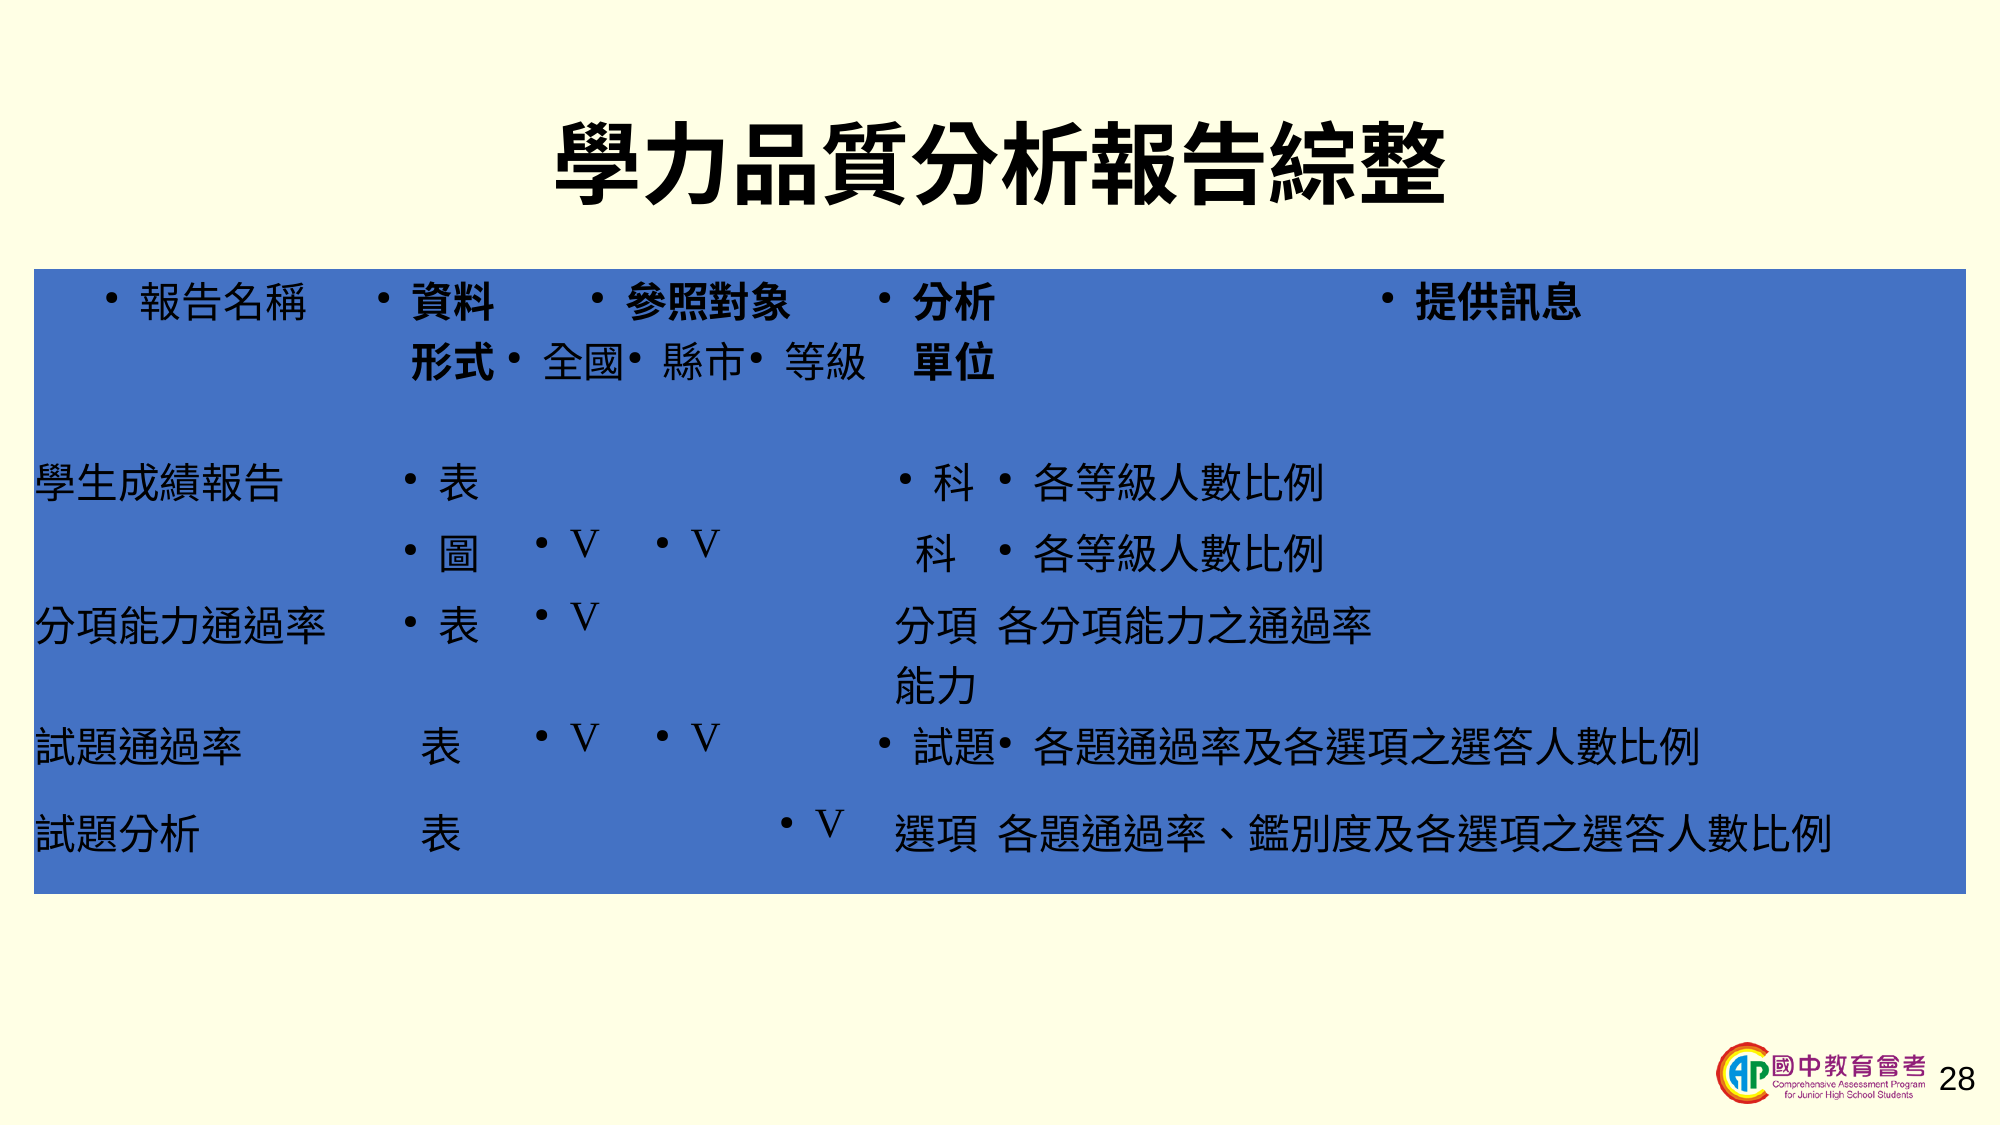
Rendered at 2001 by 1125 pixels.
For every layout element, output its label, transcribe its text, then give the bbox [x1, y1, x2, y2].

table_cell 選項 [876, 801, 998, 894]
table_cell 試題 [876, 714, 998, 801]
table_cell 全國 [507, 329, 627, 450]
table_cell 等級 [749, 329, 876, 450]
table_cell 各分項能力之通過率 [998, 593, 1966, 714]
table_cell 各題通過率及各選項之選答人數比例 [998, 714, 1966, 801]
table_cell [627, 593, 749, 714]
table_cell 試題通過率 [34, 714, 377, 801]
table_cell V [749, 801, 876, 894]
table_cell 學生成績報告 [34, 450, 377, 593]
table_cell 分項能力通過率 [34, 593, 377, 714]
table_cell [507, 450, 627, 521]
table_cell V [507, 593, 627, 714]
table_cell 圖 [377, 521, 507, 593]
table_cell V [627, 714, 749, 801]
table_cell [749, 714, 876, 801]
table_header 參照對象 [507, 269, 876, 329]
table_cell V [507, 521, 627, 593]
table_cell 科 [876, 521, 998, 593]
table_cell 表 [377, 593, 507, 714]
table_cell 各等級人數比例 [998, 521, 1966, 593]
table_cell [507, 801, 627, 894]
table_cell [749, 593, 876, 714]
table_cell 表 [377, 714, 507, 801]
table_cell 表 [377, 801, 507, 894]
table_cell 各題通過率、鑑別度及各選項之選答人數比例 [998, 801, 1966, 894]
table_header 報告名稱 [34, 269, 377, 450]
table_header 資料形式 [377, 269, 507, 450]
table_cell 表 [377, 450, 507, 521]
table_cell 試題分析 [34, 801, 377, 894]
table_cell [749, 450, 876, 521]
table_header 提供訊息 [998, 269, 1966, 450]
table_cell 科 [876, 450, 998, 521]
table_cell 各等級人數比例 [998, 450, 1966, 521]
table_cell [627, 801, 749, 894]
table_cell [627, 450, 749, 521]
table_cell 分項能力 [876, 593, 998, 714]
table_cell 縣市 [627, 329, 749, 450]
table_cell V [627, 521, 749, 593]
table_cell V [507, 714, 627, 801]
table_header 分析單位 [876, 269, 998, 450]
table_cell [749, 521, 876, 593]
text_box 28 [1923, 1047, 2000, 1108]
title 學力品質分析報告綜整 [137, 59, 1863, 269]
